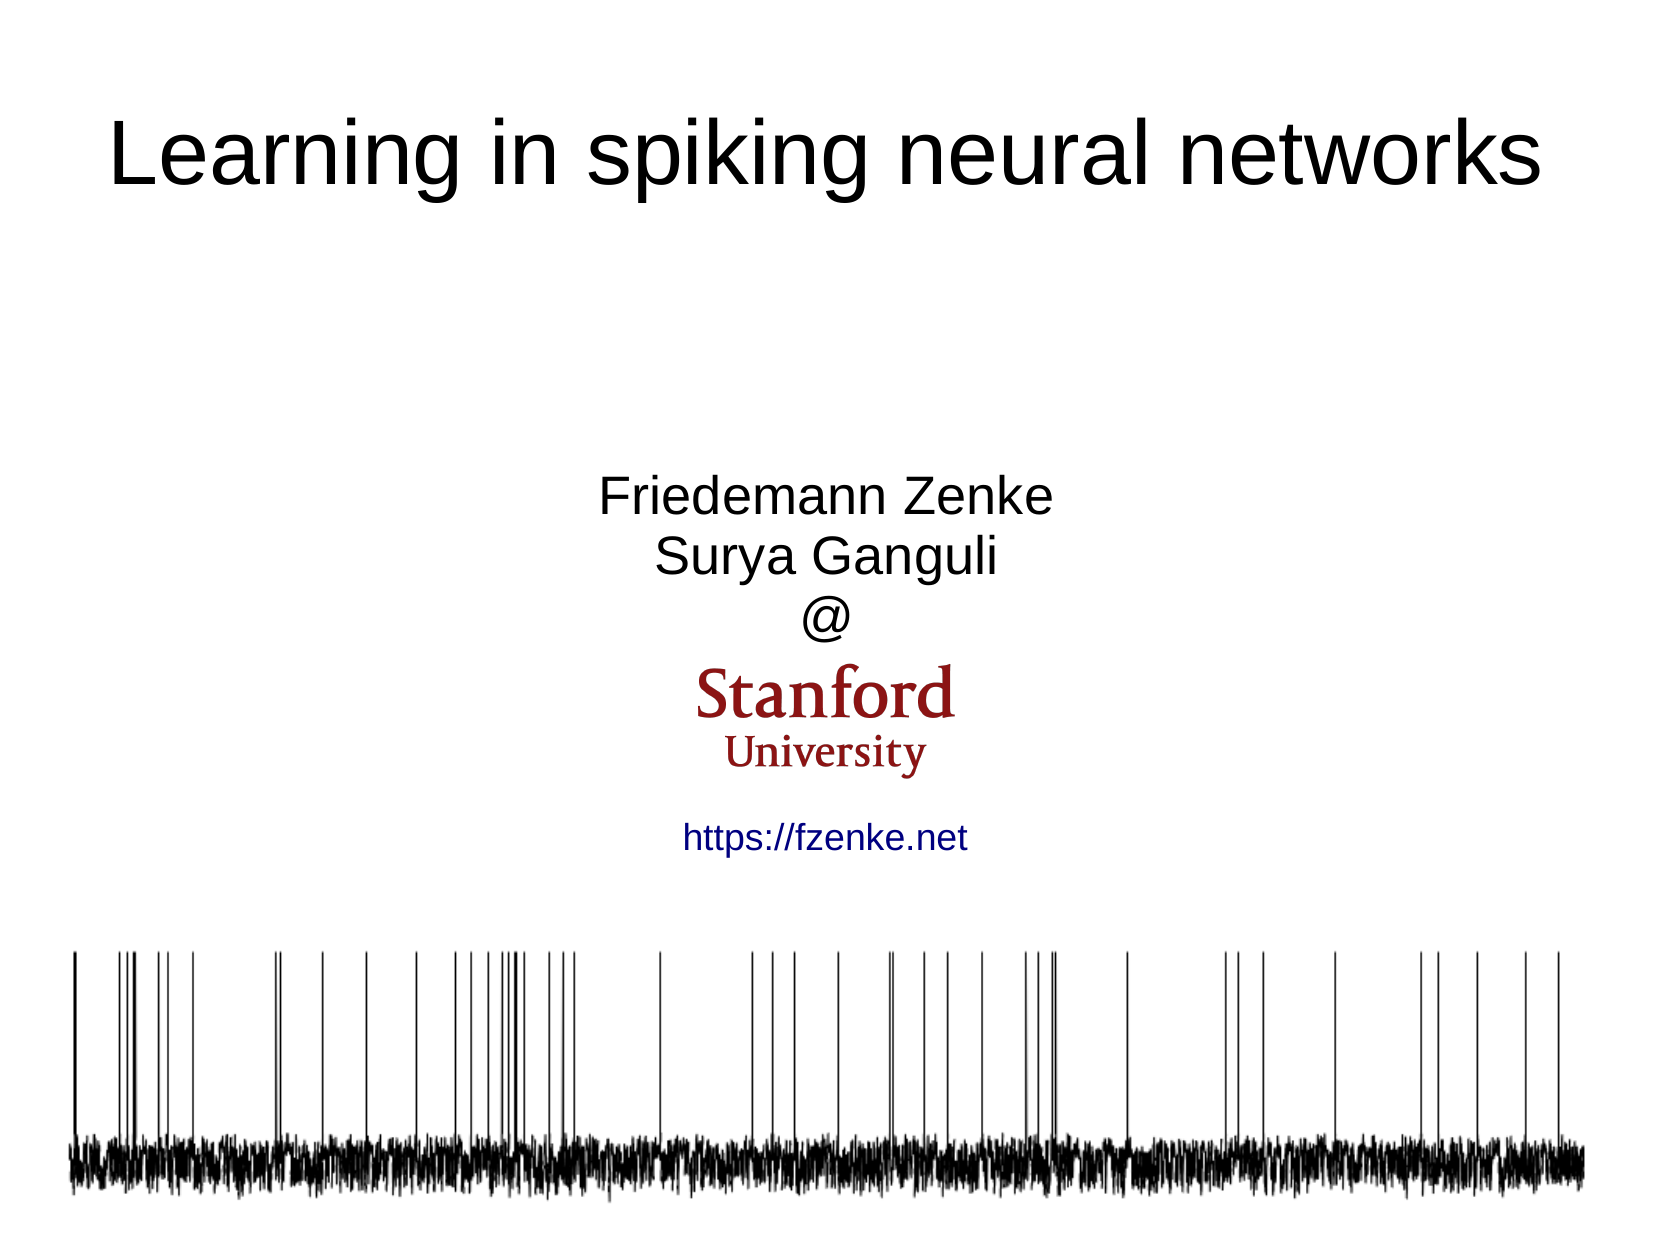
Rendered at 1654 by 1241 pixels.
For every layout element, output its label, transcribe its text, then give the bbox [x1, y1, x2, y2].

text_box https://fzenke.net [667, 809, 983, 866]
title Learning in spiking neural networks [82, 49, 1571, 257]
subtitle Friedemann Zenke Surya Ganguli @ [82, 270, 1571, 903]
picture [30, 920, 1630, 1233]
picture [664, 629, 990, 813]
